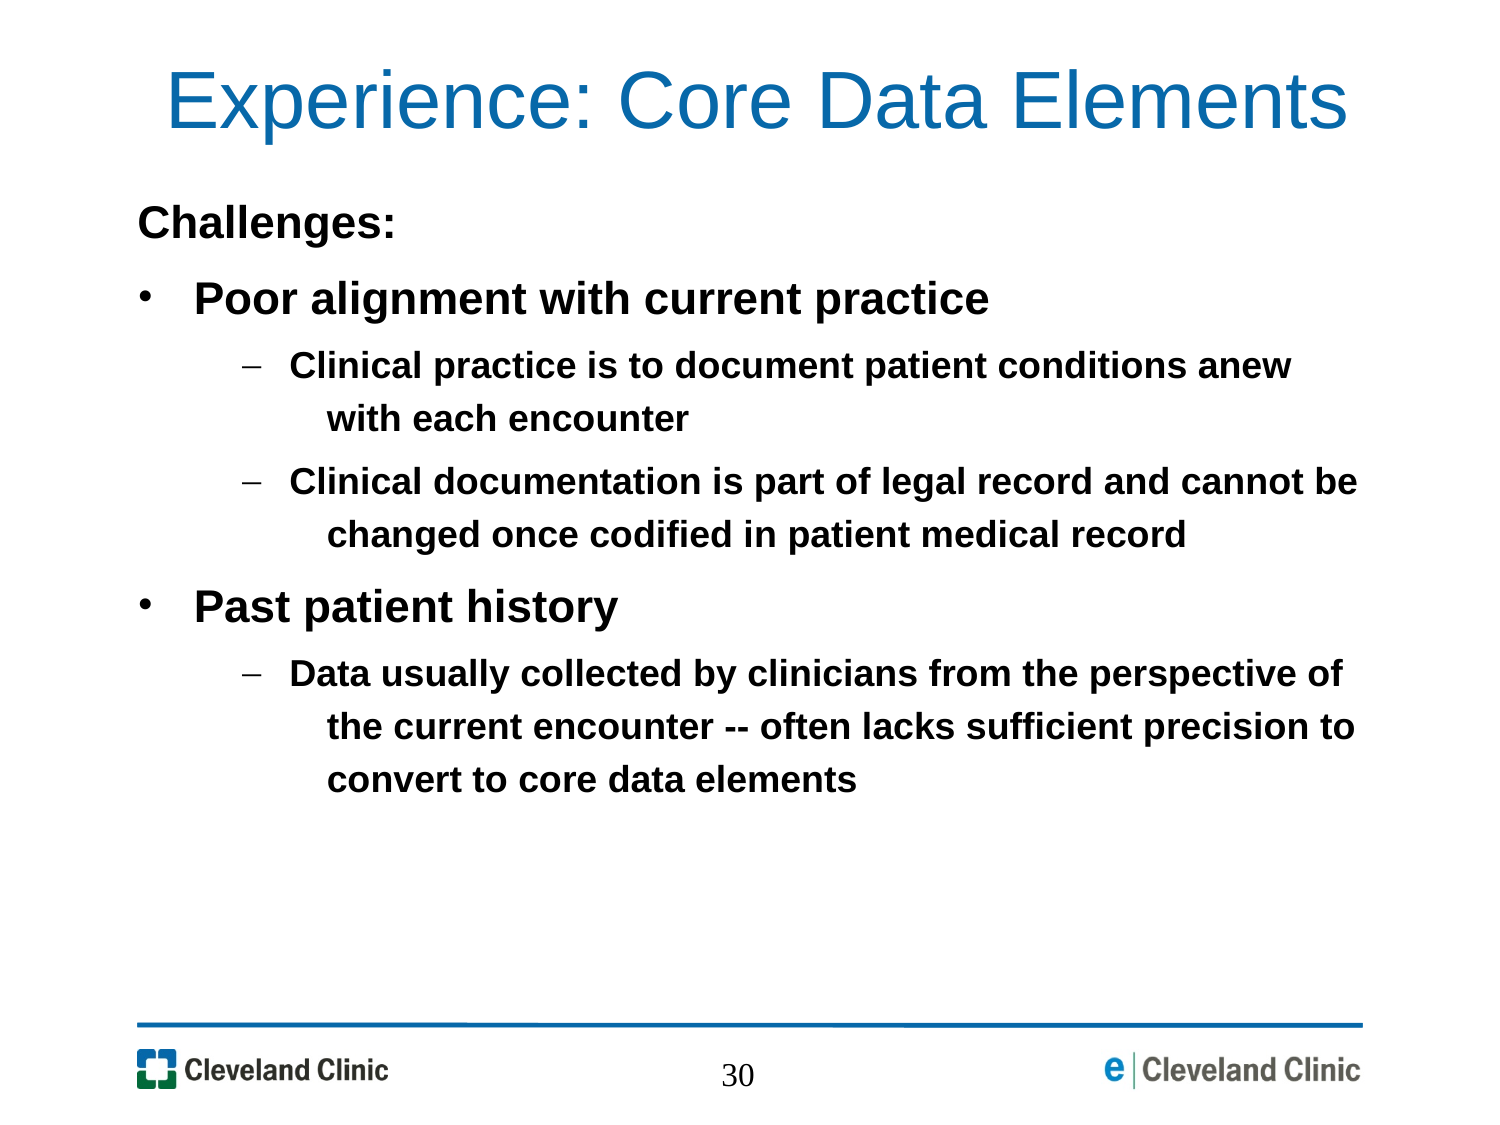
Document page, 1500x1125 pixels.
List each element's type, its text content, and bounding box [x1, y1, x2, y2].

list Challenges: Poor alignment with current practice Clinical practice is to document patient conditions anew with each encounter Clinical documentation is part of legal record and cannot be changed once codified in patient medical record Past patient history Data usually collected by clinicians from the perspective of the current encounter -- often lacks sufficient precision to convert to core data elements [115, 174, 1391, 1125]
title Experience: Core Data Elements [0, 0, 1500, 175]
